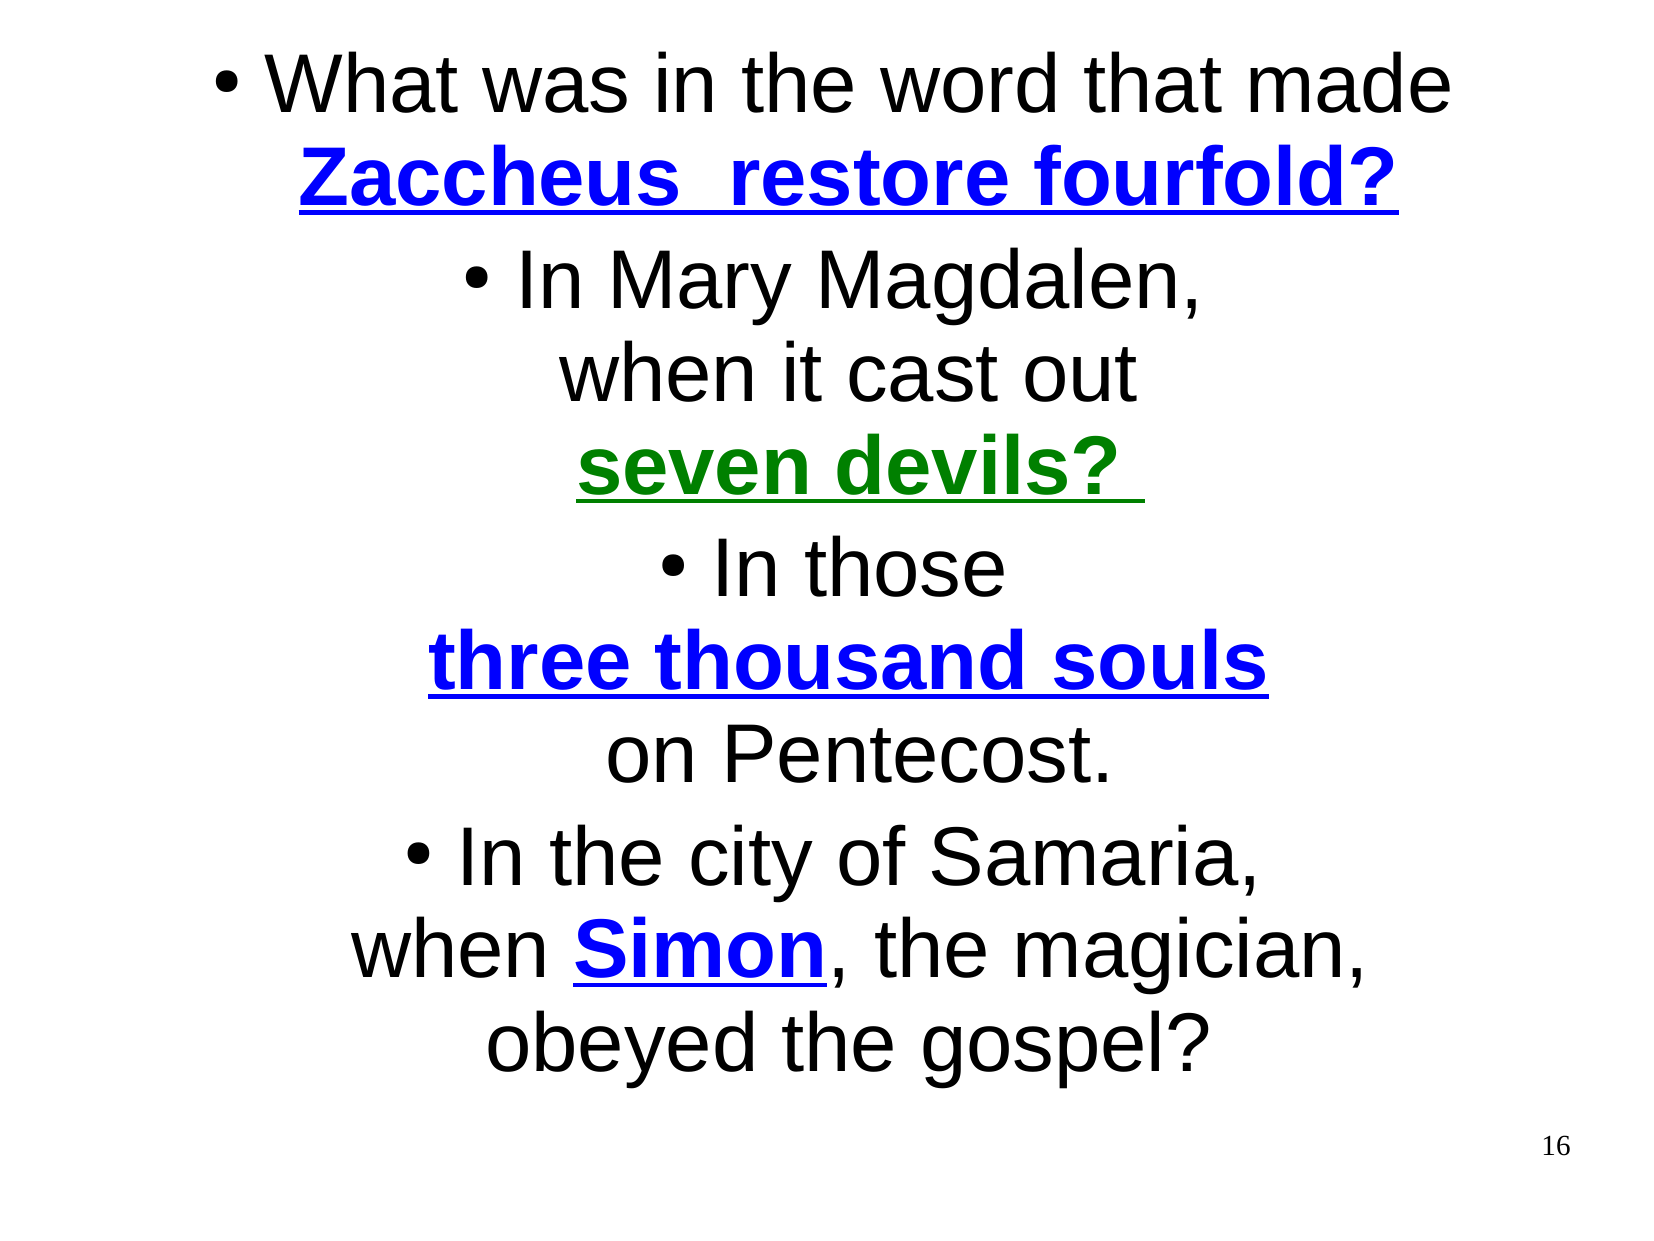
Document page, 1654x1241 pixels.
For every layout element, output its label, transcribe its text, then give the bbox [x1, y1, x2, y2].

list What was in the word that made Zaccheus restore fourfold? In Mary Magdalen, when it cast out seven devils? In those three thousand souls on Pentecost. In the city of Samaria, when Simon, the magician, obeyed the gospel? [37, 37, 1613, 1238]
